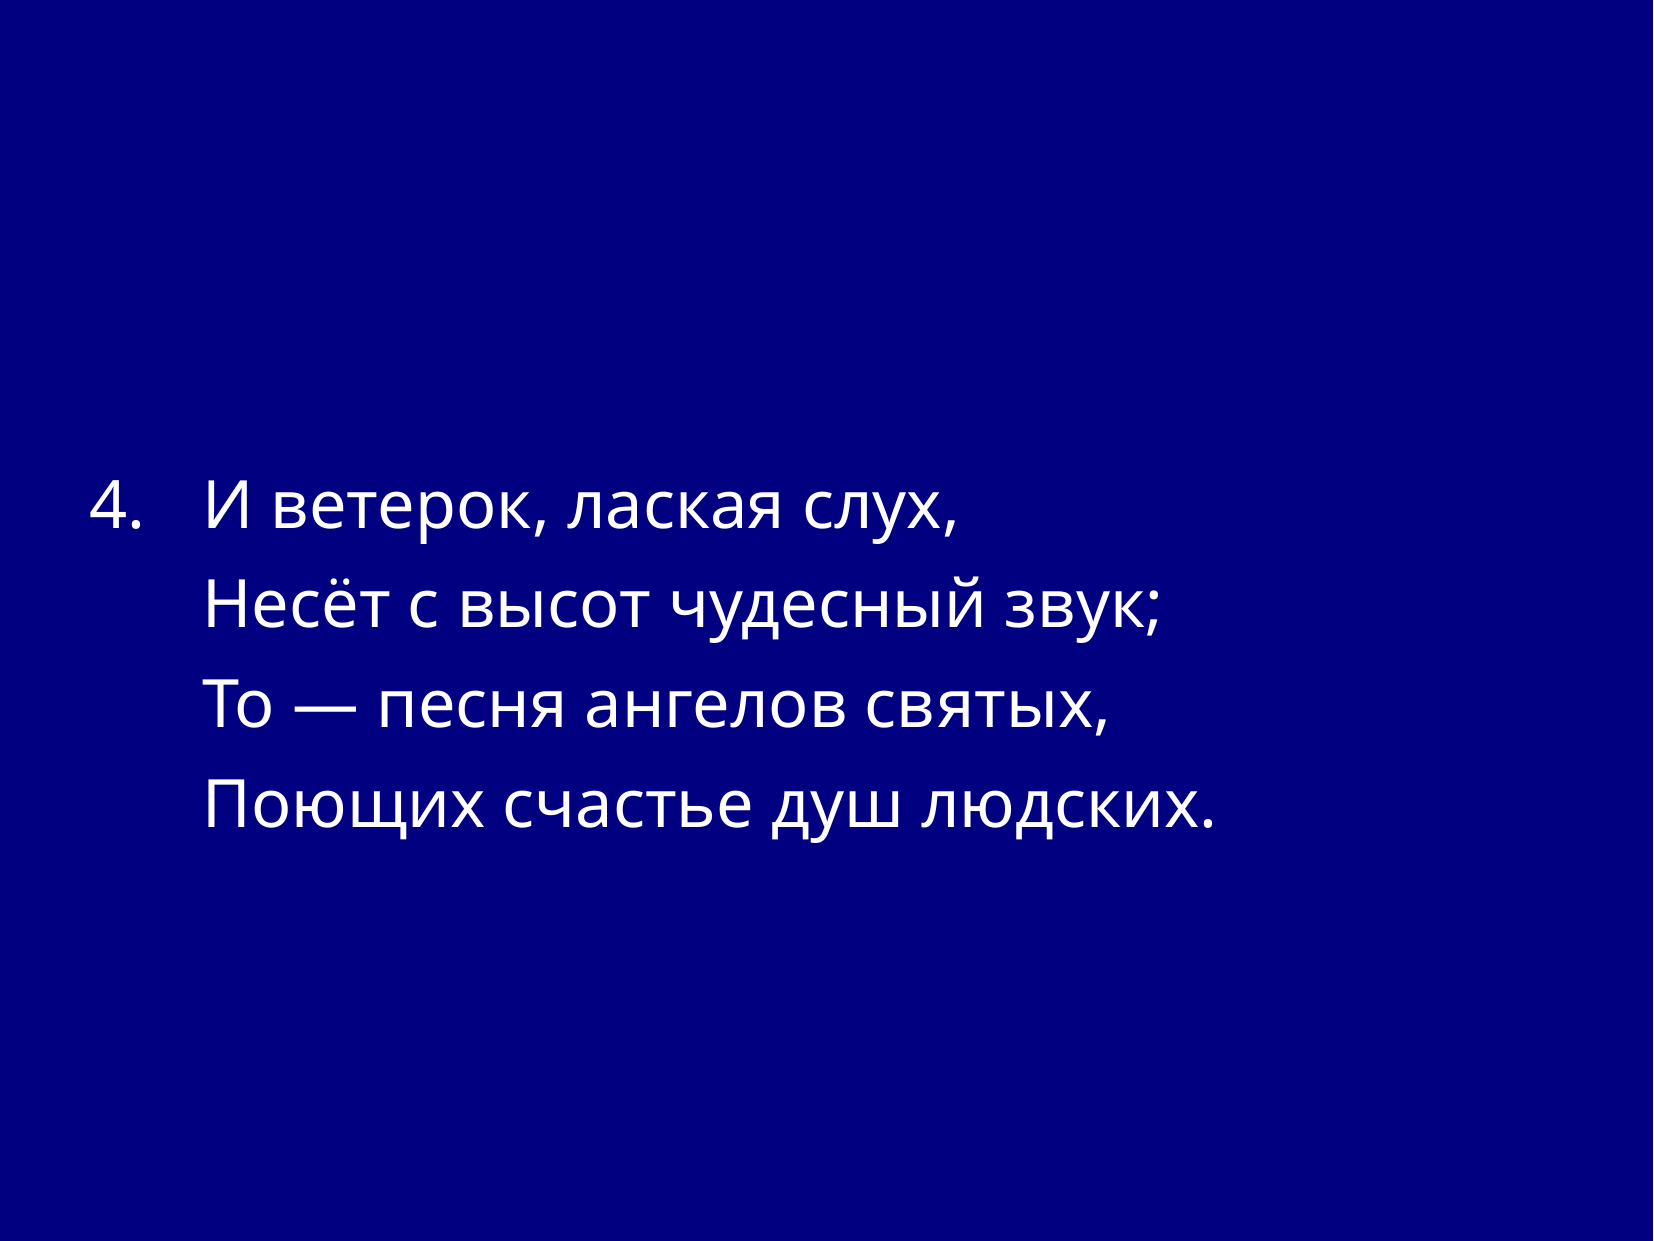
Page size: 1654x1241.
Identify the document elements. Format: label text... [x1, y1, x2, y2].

text_box 4. И ветерок, лаская слух, Несёт с высот чудесный звук; То — песня ангелов святых, Поющих счастье душ людских. [75, 150, 1576, 1163]
